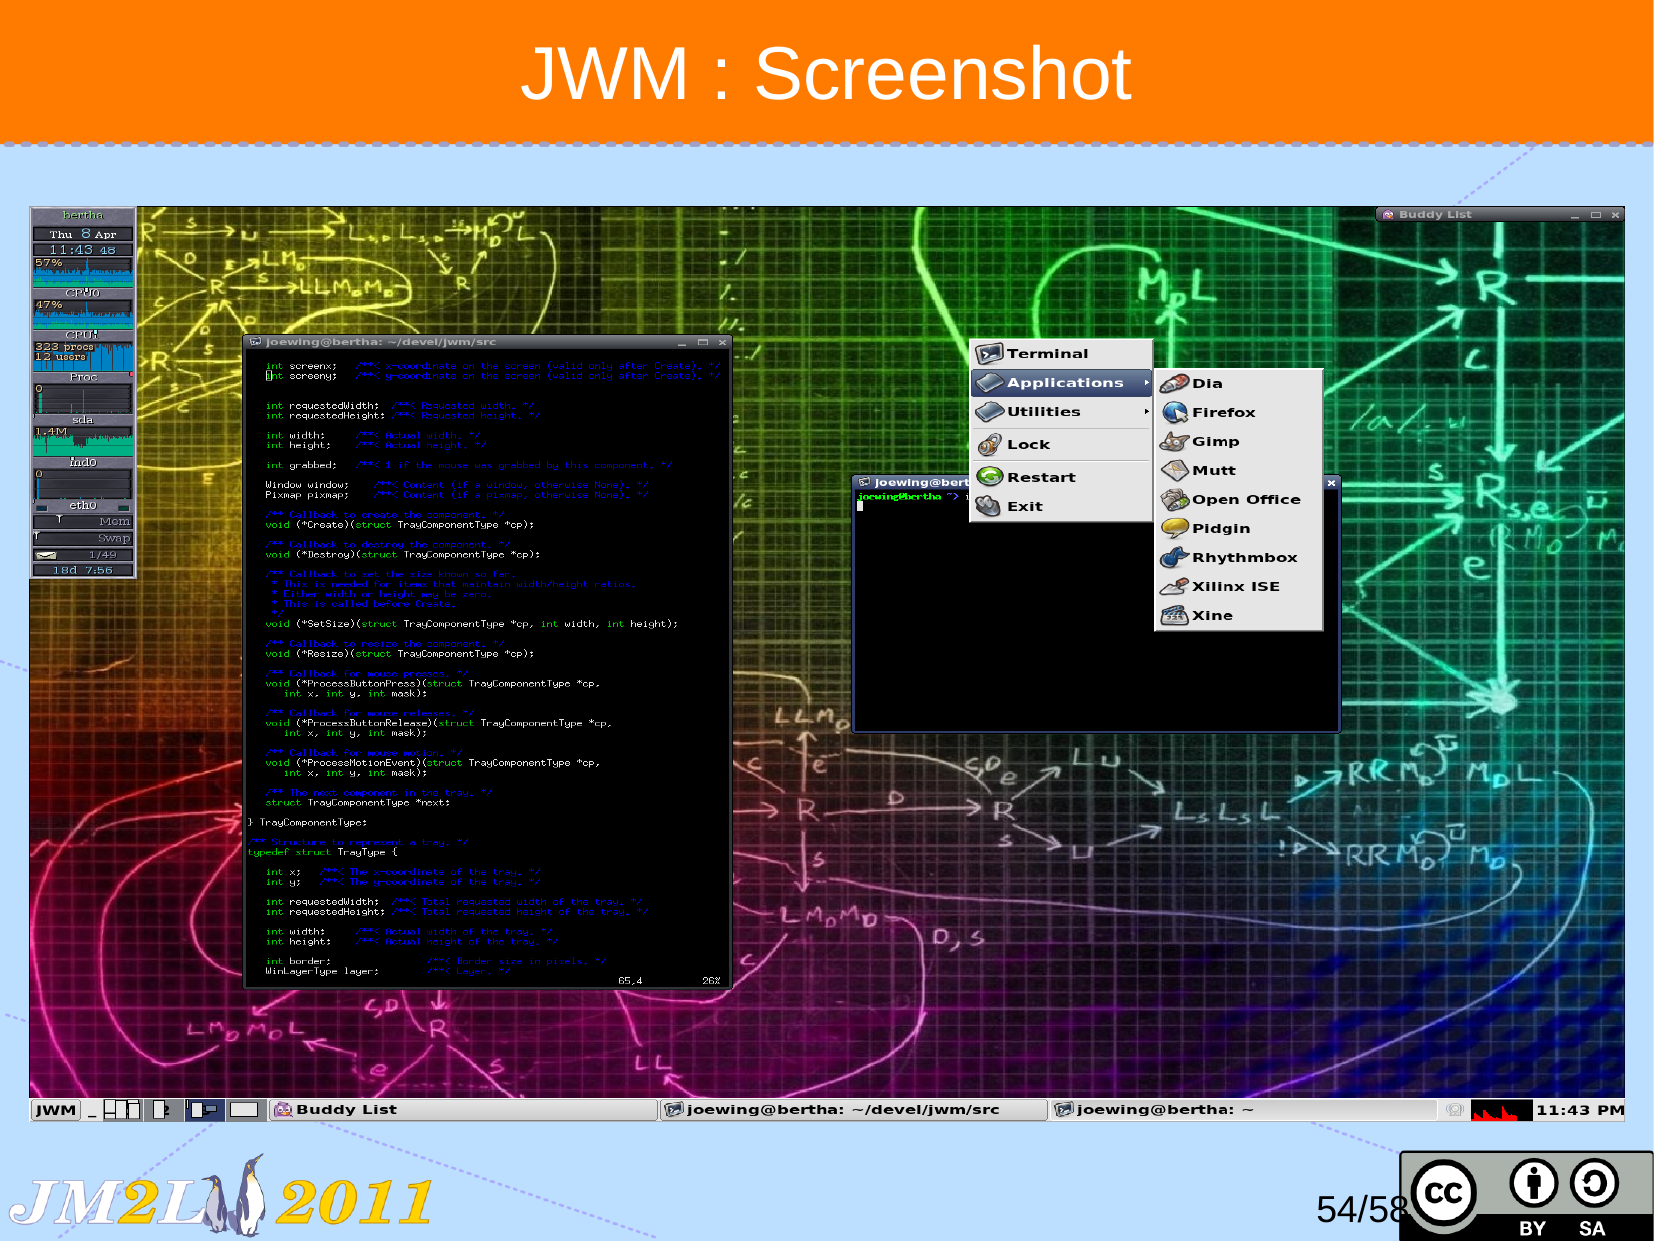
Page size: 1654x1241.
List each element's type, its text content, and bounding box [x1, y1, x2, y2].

title JWM : Screenshot [29, 0, 1625, 148]
picture [0, 0, 1654, 1241]
